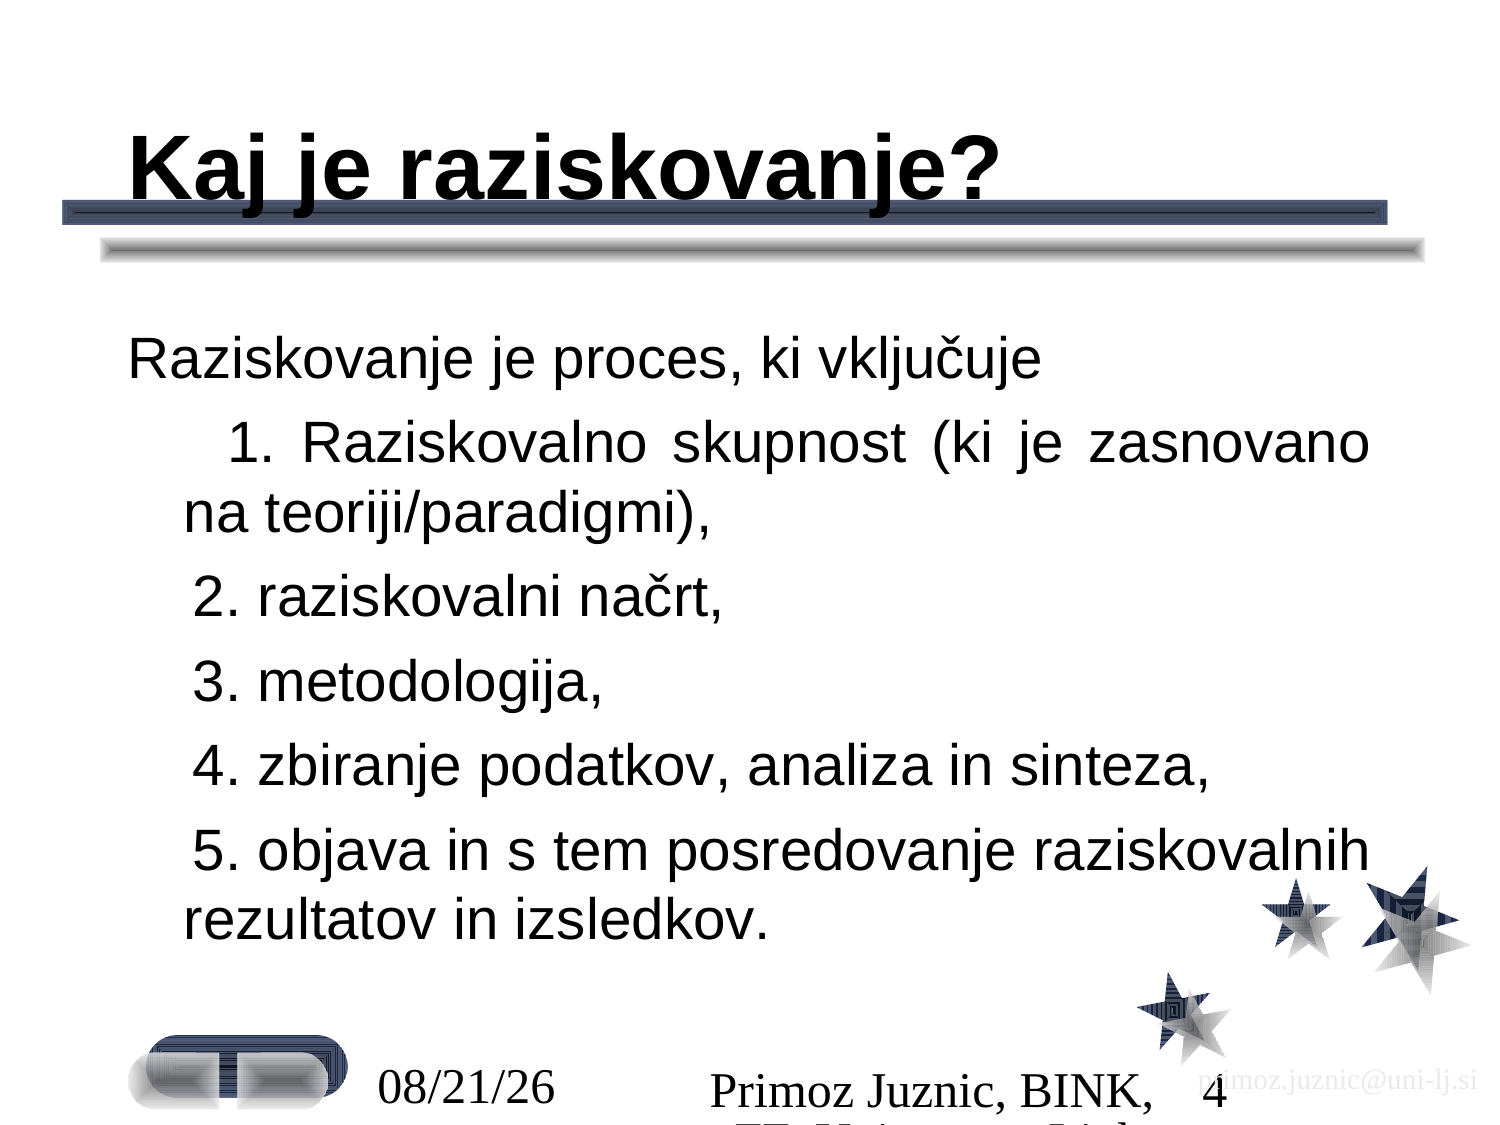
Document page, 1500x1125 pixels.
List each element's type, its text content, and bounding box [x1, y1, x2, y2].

title Kaj je raziskovanje? [112, 37, 1388, 225]
list Raziskovanje je proces, ki vključuje 1. Raziskovalno skupnost (ki je zasnovano na teoriji/paradigmi), 2. raziskovalni načrt, 3. metodologija, 4. zbiranje podatkov, analiza in sinteza, 5. objava in s tem posredovanje raziskovalnih rezultatov in izsledkov. [112, 312, 1388, 988]
